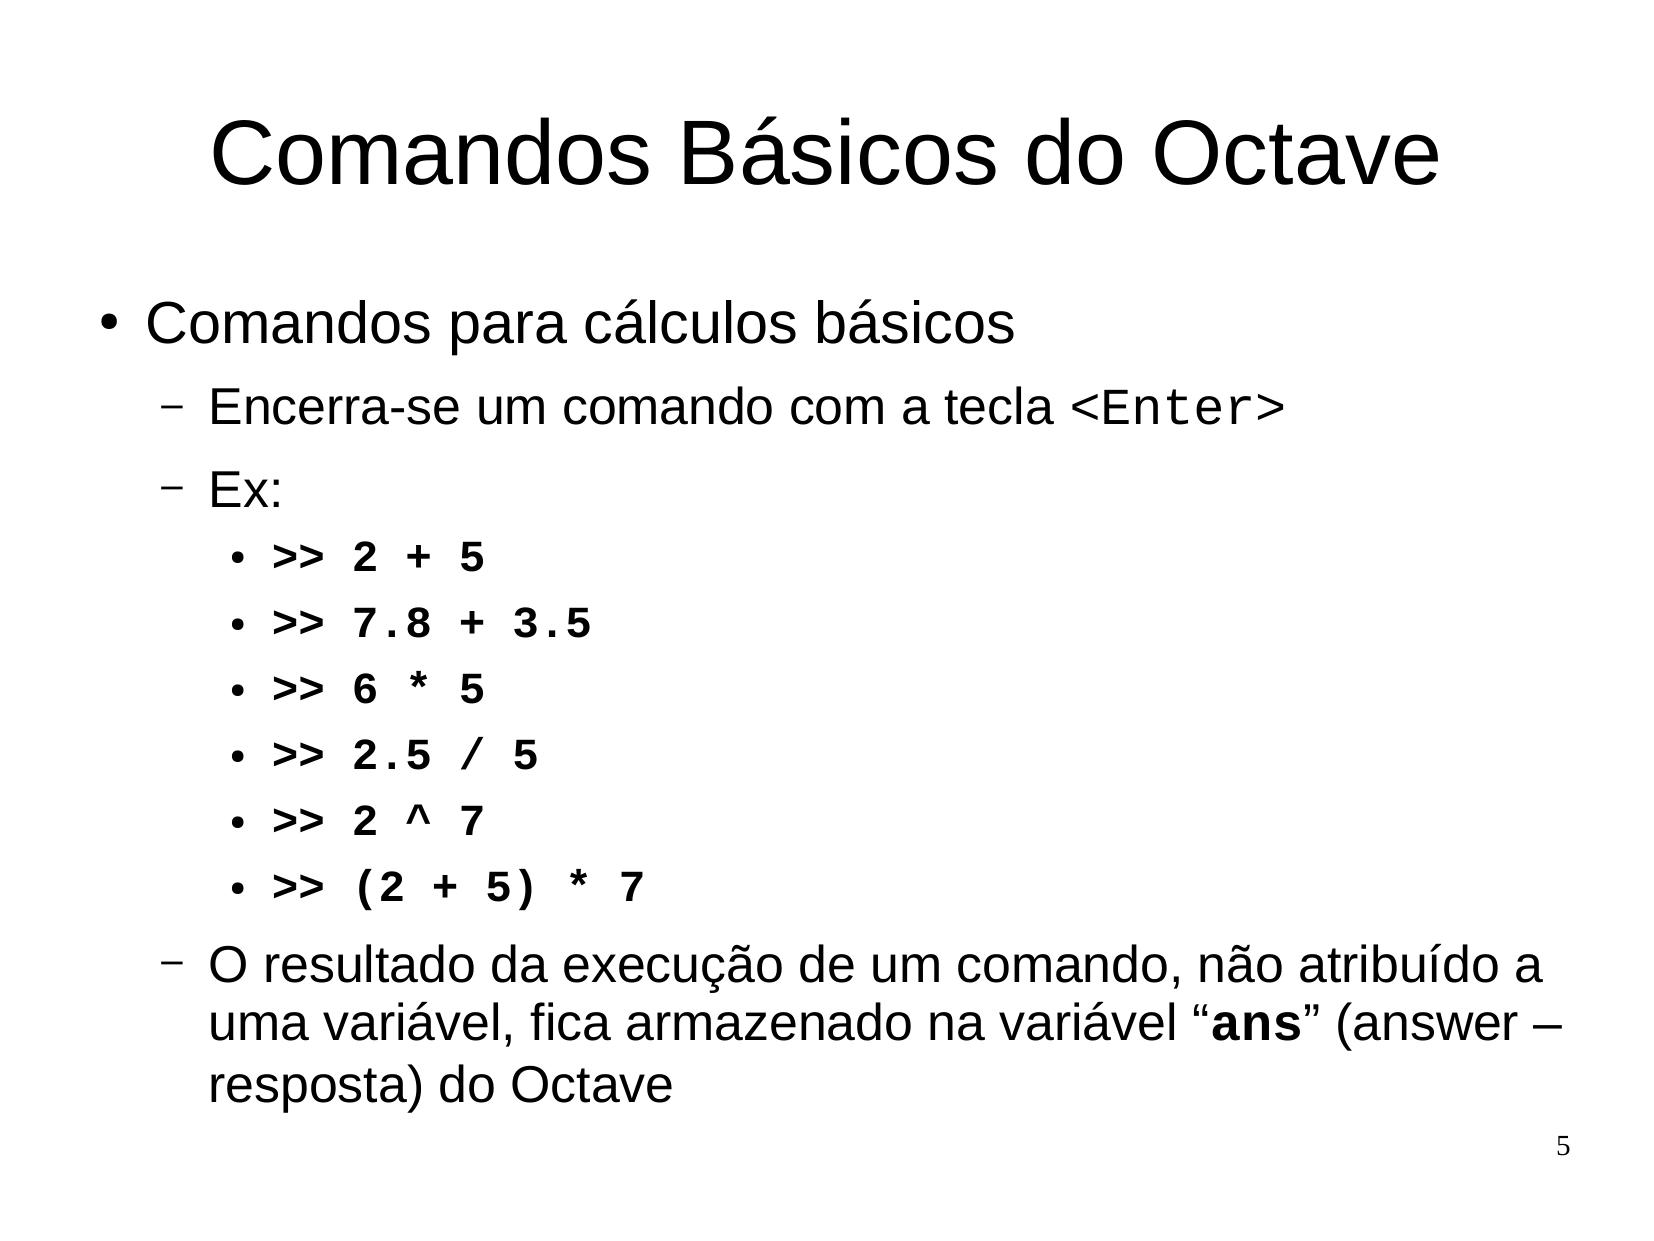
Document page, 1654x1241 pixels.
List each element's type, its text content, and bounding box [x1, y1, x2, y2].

title Comandos Básicos do Octave [82, 49, 1571, 257]
list Comandos para cálculos básicos Encerra-se um comando com a tecla <Enter> Ex: >> 2 + 5 >> 7.8 + 3.5 >> 6 * 5 >> 2.5 / 5 >> 2 ^ 7 >> (2 + 5) * 7 O resultado da execução de um comando, não atribuído a uma variável, fica armazenado na variável “ans” (answer – resposta) do Octave [82, 290, 1571, 1123]
